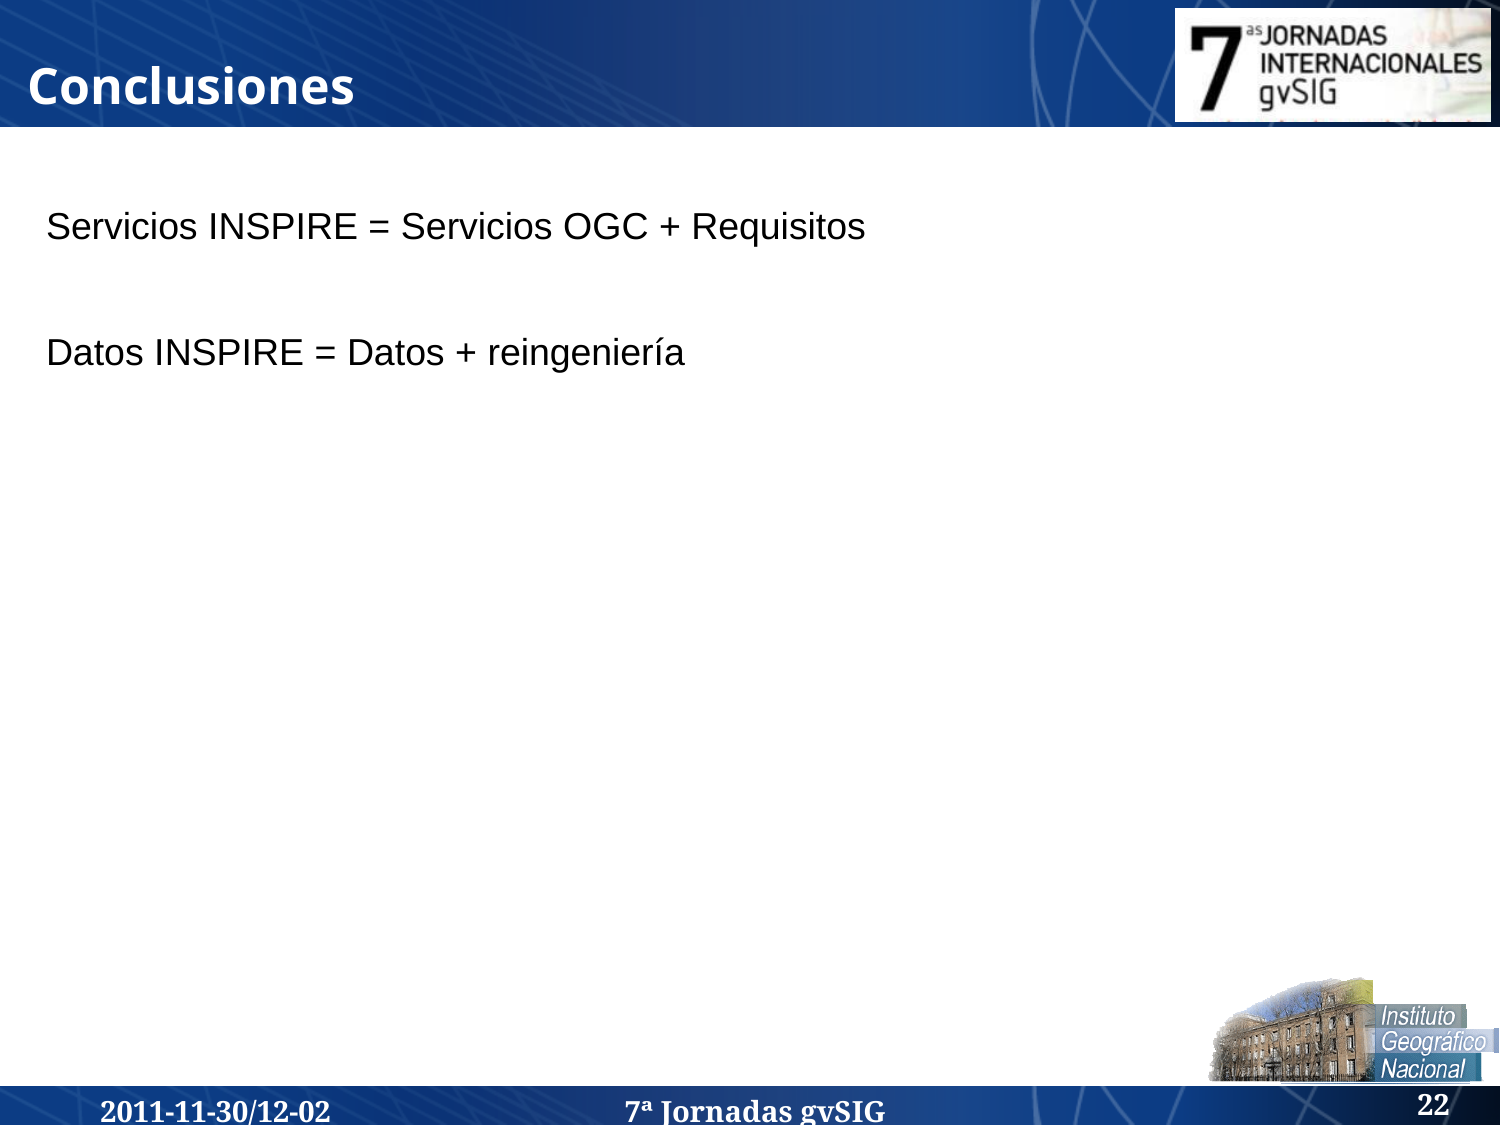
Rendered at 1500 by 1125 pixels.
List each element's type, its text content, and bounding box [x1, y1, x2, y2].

picture [0, 968, 1500, 1125]
text_box Servicios INSPIRE = Servicios OGC + Requisitos Datos INSPIRE = Datos + reingeniería [31, 156, 1465, 1005]
picture [0, 0, 1500, 127]
text_box Conclusiones [0, 43, 1275, 107]
